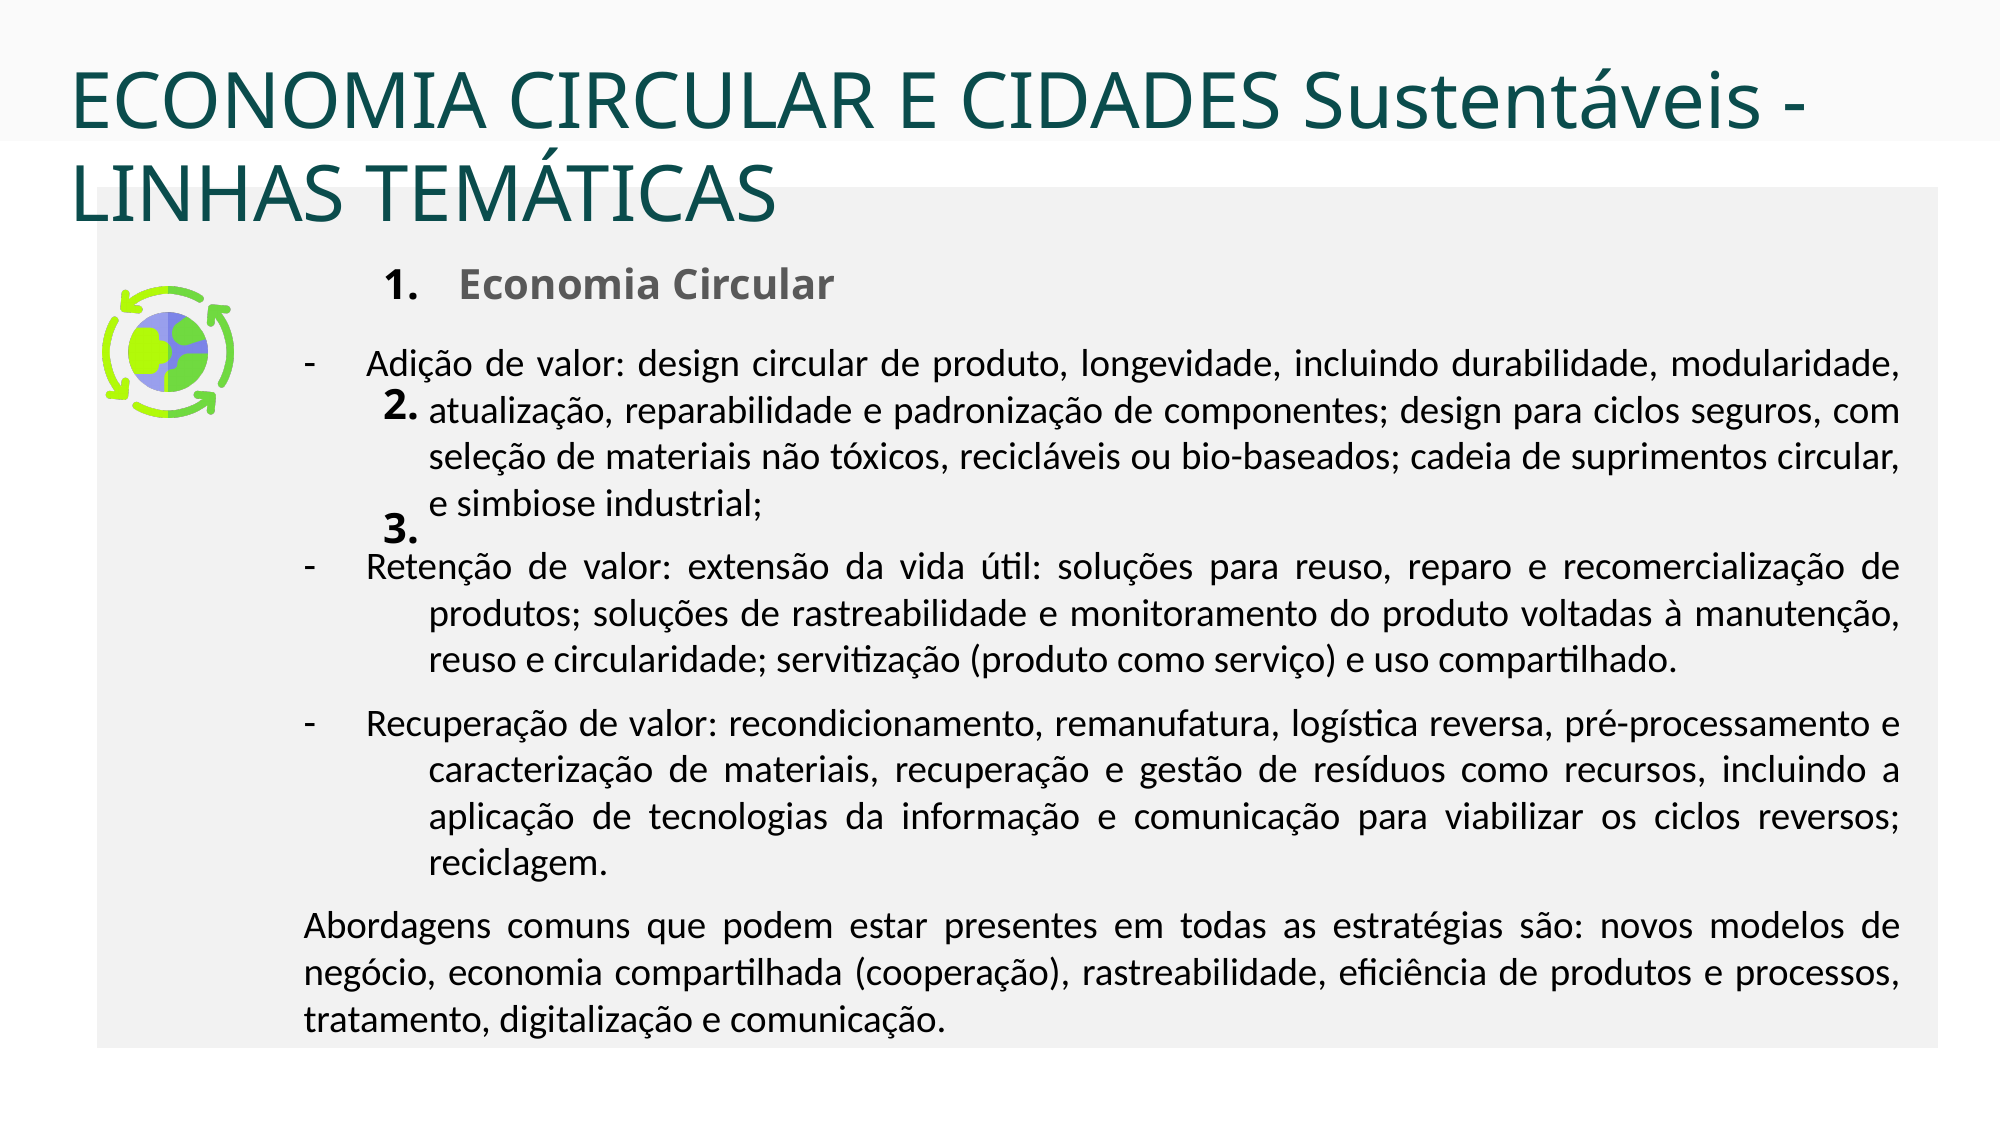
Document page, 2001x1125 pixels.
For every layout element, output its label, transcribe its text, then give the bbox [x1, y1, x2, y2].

text_box [478, 187, 496, 211]
picture [102, 286, 234, 418]
text_box ECONOMIA CIRCULAR E CIDADES Sustentáveis - LINHAS TEMÁTICAS [49, 40, 1938, 163]
text_box Economia Circular [336, 250, 1947, 653]
text_box [538, 187, 556, 198]
text_box [25, 187, 1968, 1112]
text_box [269, 187, 287, 198]
text_box Adição de valor: design circular de produto, longevidade, incluindo durabilidade, modularidade, atualização, reparabilidade e padronização de componentes; design para ciclos seguros, com seleção de materiais não tóxicos, recicláveis ou bio-baseados; cadeia de suprimentos circular, e simbiose industrial; Retenção de valor: extensão da vida útil: soluções para reuso, reparo e recomercialização de produtos; soluções de rastreabilidade e monitoramento do produto voltadas à manutenção, reuso e circularidade; servitização (produto como serviço) e uso compartilhado. Recuperação de valor: recondicionamento, remanufatura, logística reversa, pré-processamento e caracterização de materiais, recuperação e gestão de resíduos como recursos, incluindo a aplicação de tecnologias da informação e comunicação para viabilizar os ciclos reversos; reciclagem. Abordagens comuns que podem estar presentes em todas as estratégias são: novos modelos de negócio, economia compartilhada (cooperação), rastreabilidade, eficiência de produtos e processos, tratamento, digitalização e comunicação. [256, 330, 1916, 1056]
text_box [166, 187, 182, 211]
text_box [701, 187, 719, 198]
